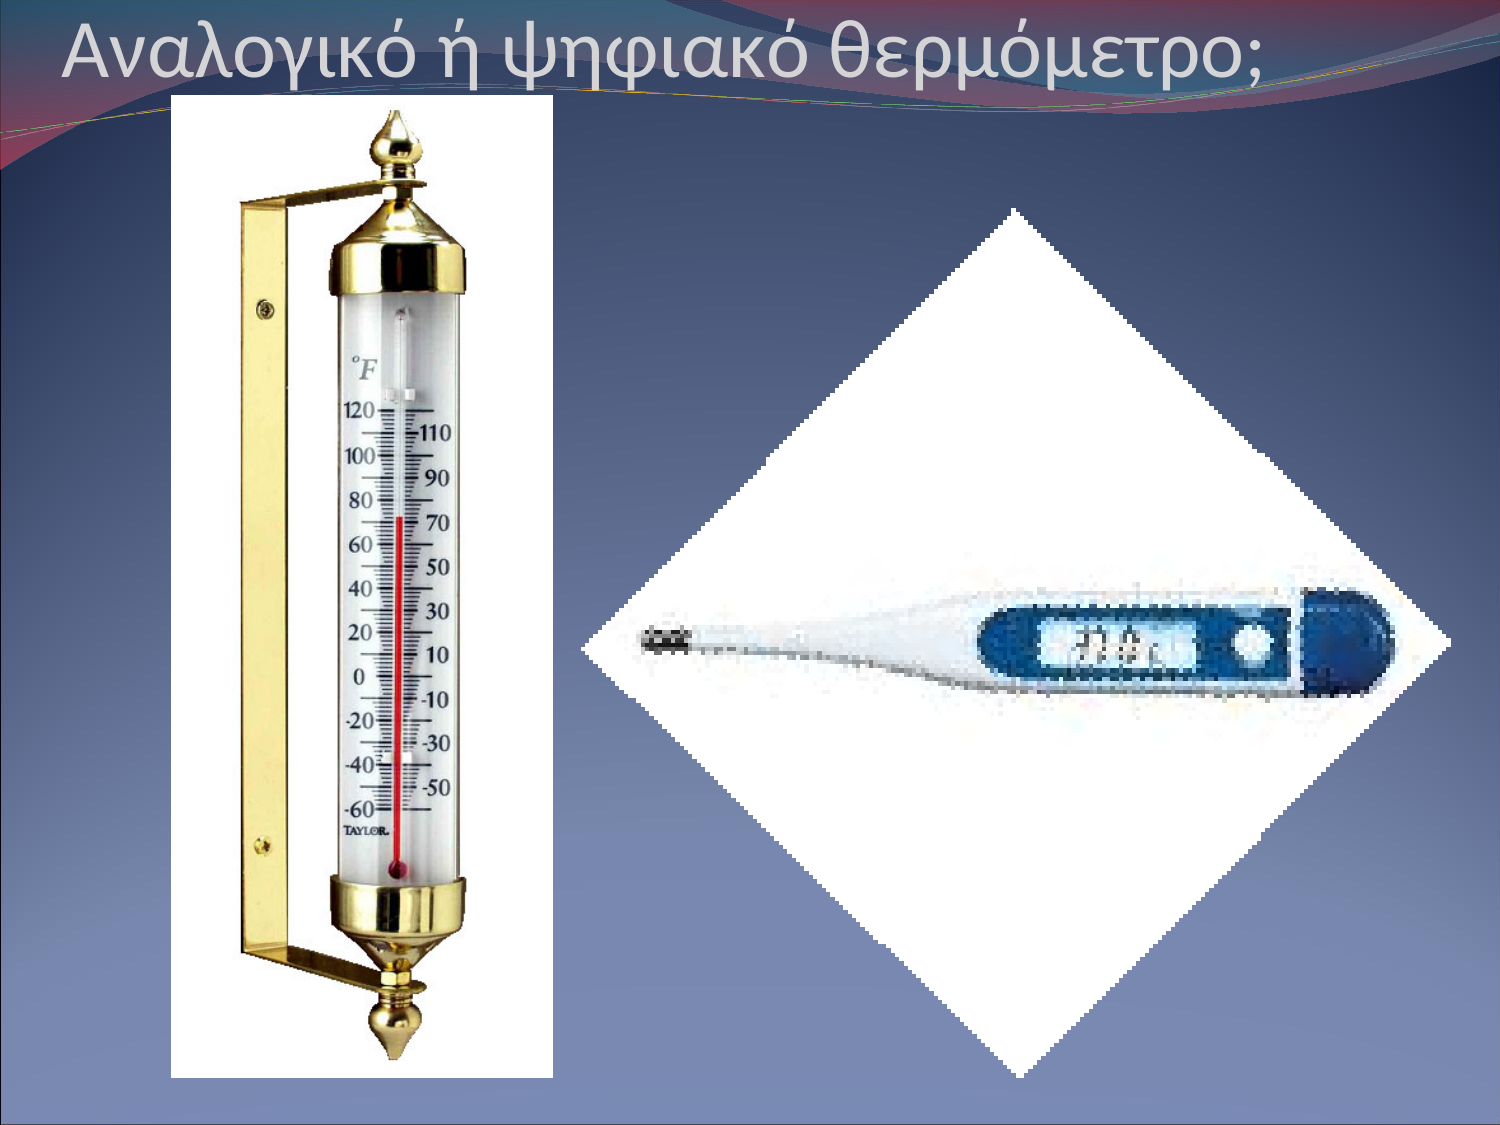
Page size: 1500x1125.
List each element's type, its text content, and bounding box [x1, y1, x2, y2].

title Αναλογικό ή ψηφιακό θερμόμετρο; [43, 0, 1453, 94]
picture [0, 33, 1500, 1125]
